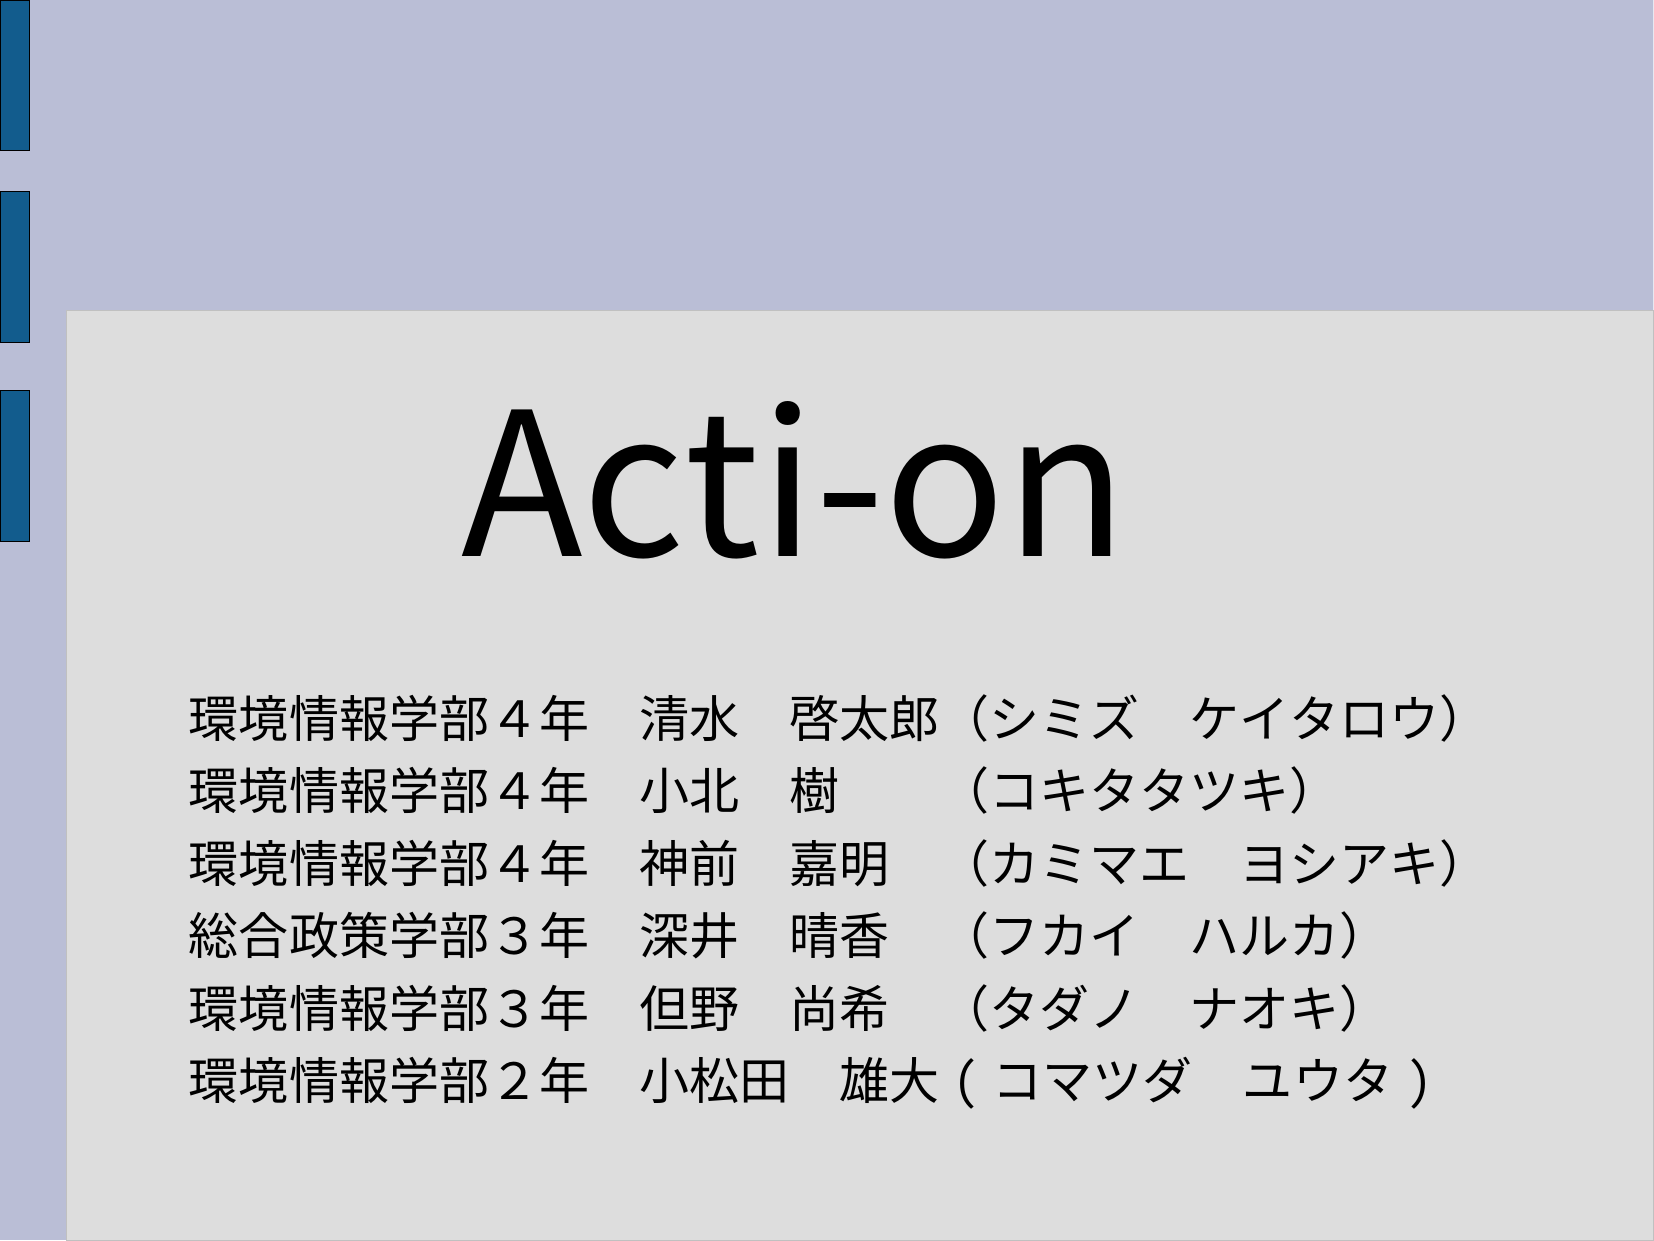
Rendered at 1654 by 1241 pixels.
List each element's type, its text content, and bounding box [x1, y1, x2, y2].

text_box Acti-on [461, 324, 1123, 602]
text_box 環境情報学部４年 清水 啓太郎（シミズ ケイタロウ） 環境情報学部４年 小北 樹 （コキタタツキ） 環境情報学部４年 神前 嘉明 （カミマエ ヨシアキ） 総合政策学部３年 深井 晴香 （フカイ ハルカ） 環境情報学部３年 但野 尚希 （タダノ ナオキ） 環境情報学部２年 小松田 雄大(コマツダ ユウタ) [188, 679, 1515, 980]
